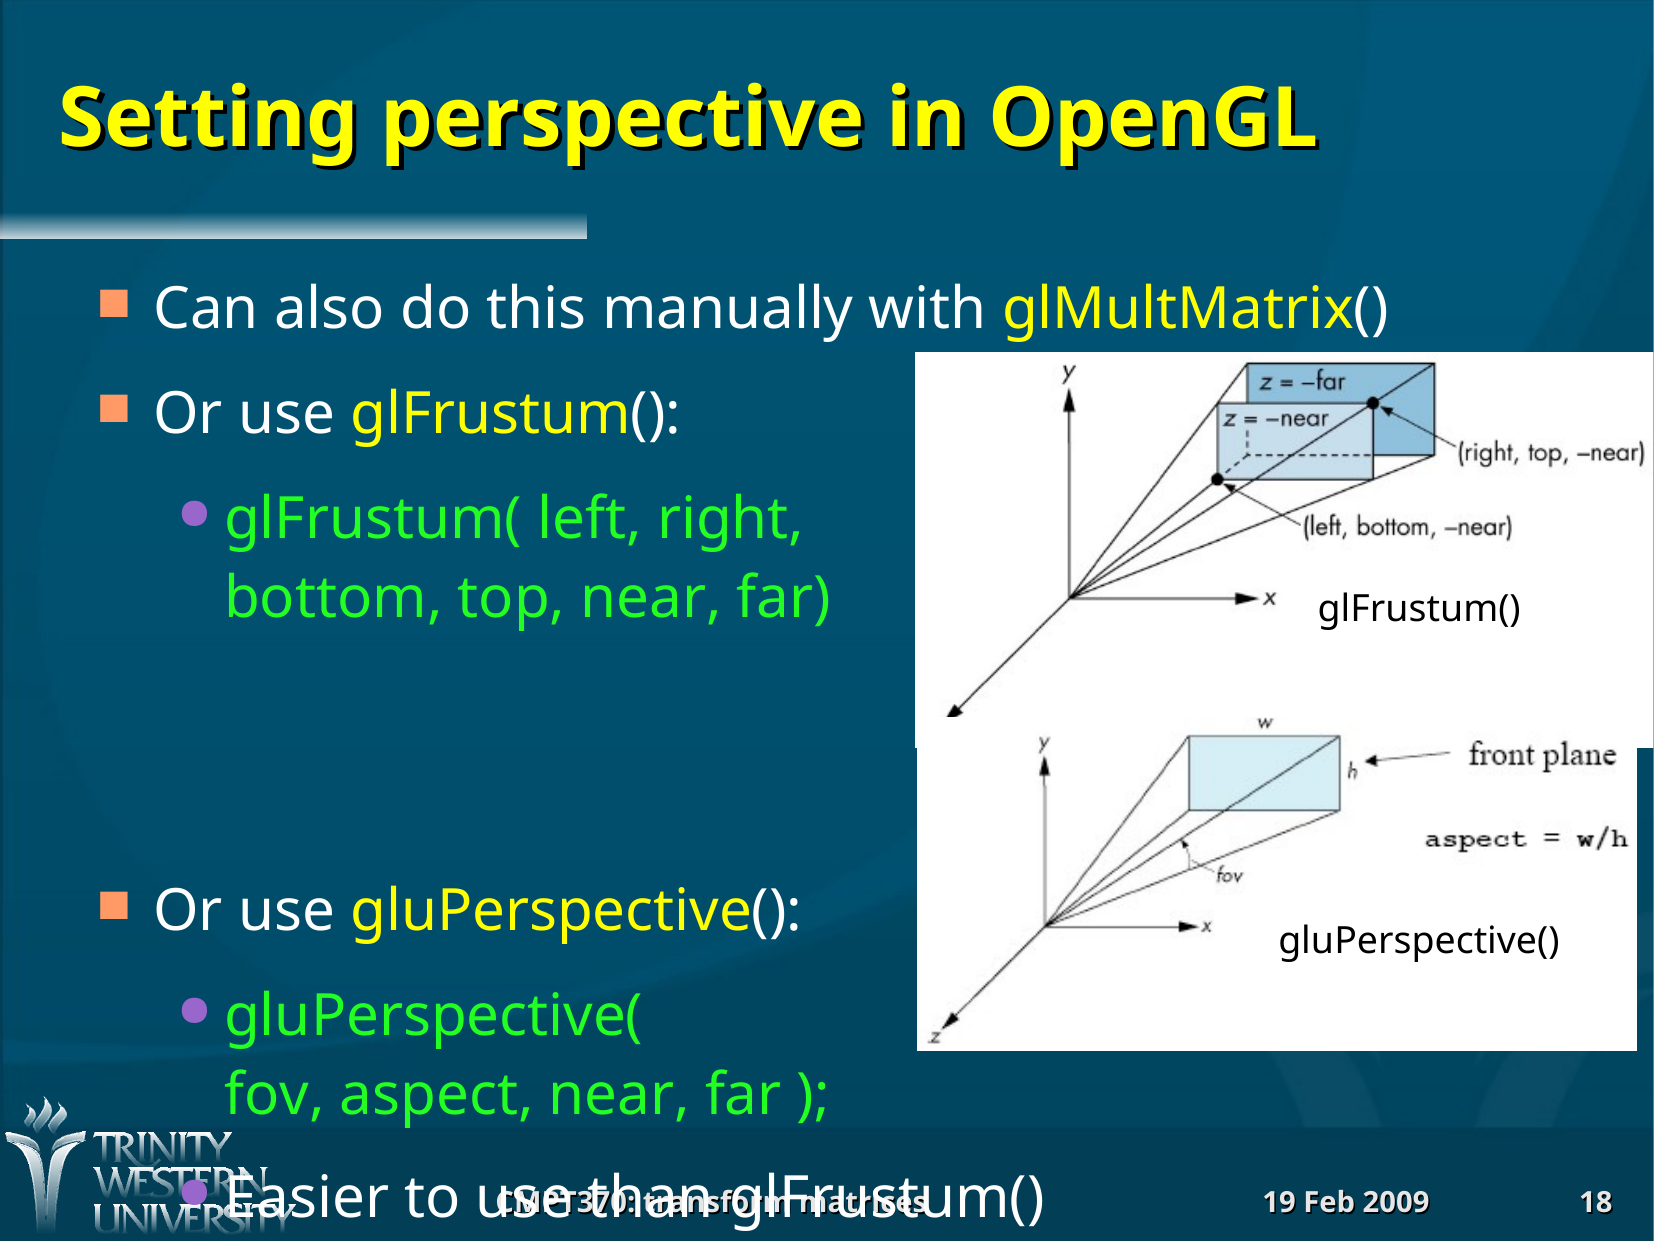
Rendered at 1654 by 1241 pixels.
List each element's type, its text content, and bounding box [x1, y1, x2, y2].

picture [0, 214, 586, 232]
picture [38, 1227, 54, 1232]
text_box gluPerspective() [1263, 909, 1599, 968]
list Can also do this manually with glMultMatrix() Or use glFrustum(): glFrustum( left, right, bottom, top, near, far) Or use gluPerspective(): gluPerspective( fov, aspect, near, far ); Easier to use than glFrustum() [82, 266, 1571, 1124]
text_box glFrustum() [1302, 577, 1552, 636]
picture [917, 353, 1654, 1059]
title Setting perspective in OpenGL [59, 19, 1548, 208]
picture [0, 233, 586, 238]
